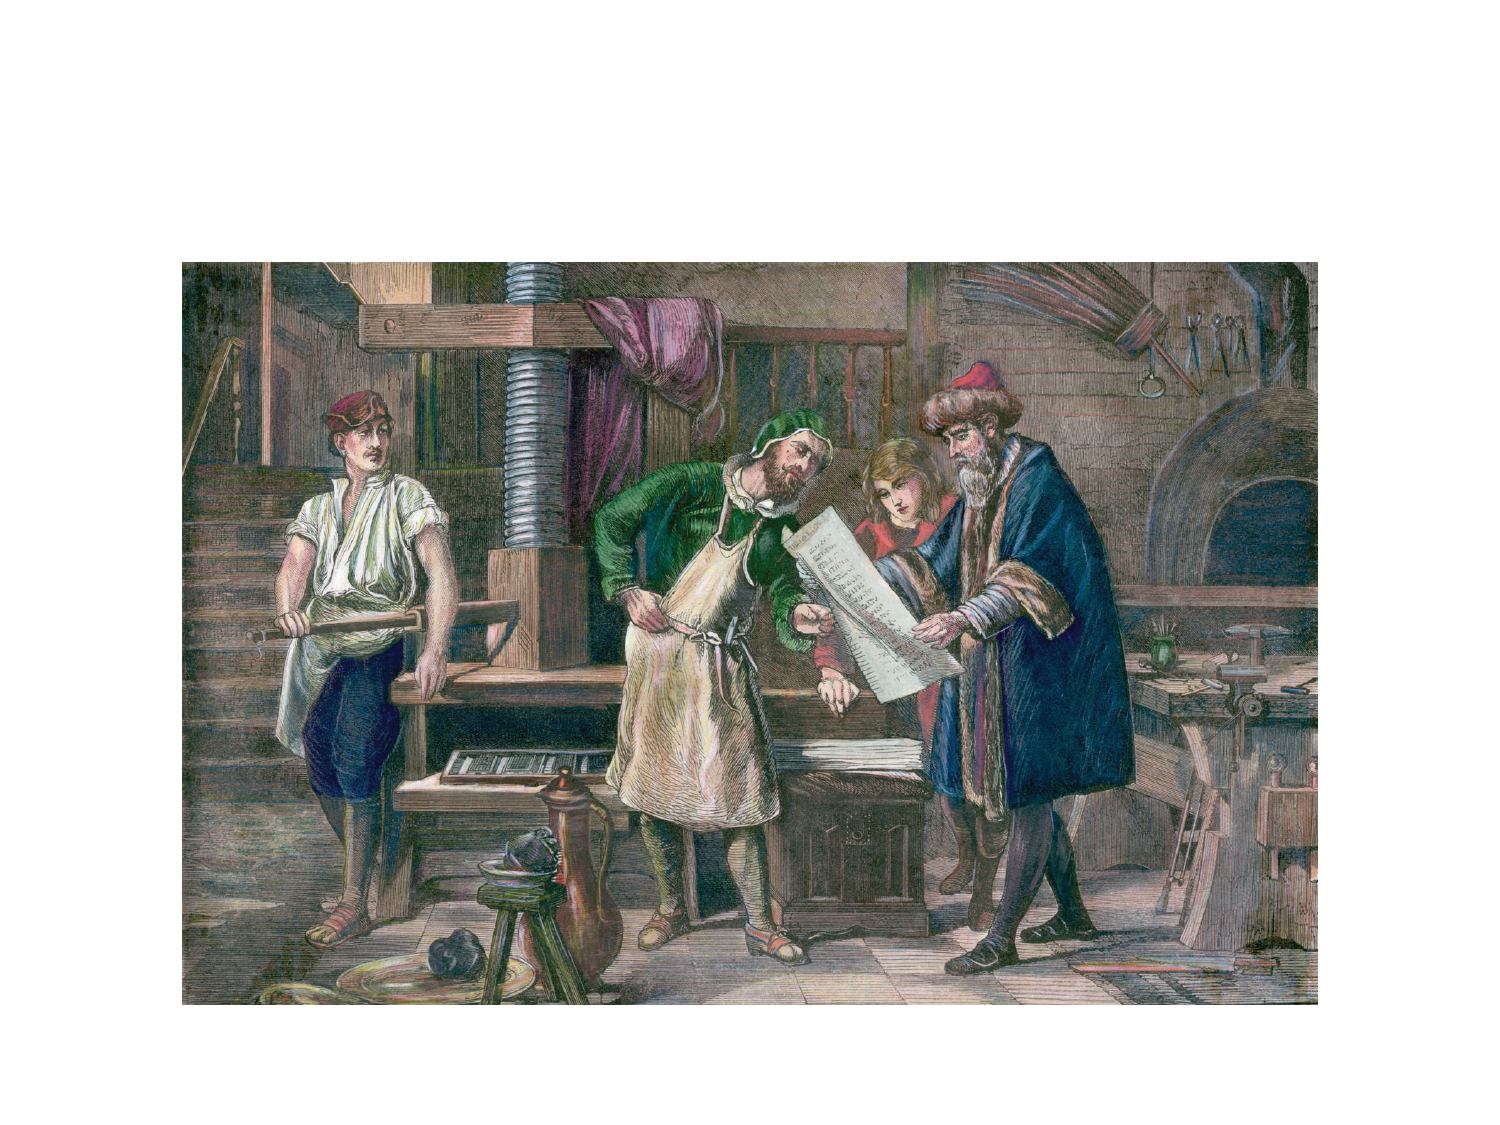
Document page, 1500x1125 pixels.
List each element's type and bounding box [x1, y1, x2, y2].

picture [182, 262, 1318, 1005]
